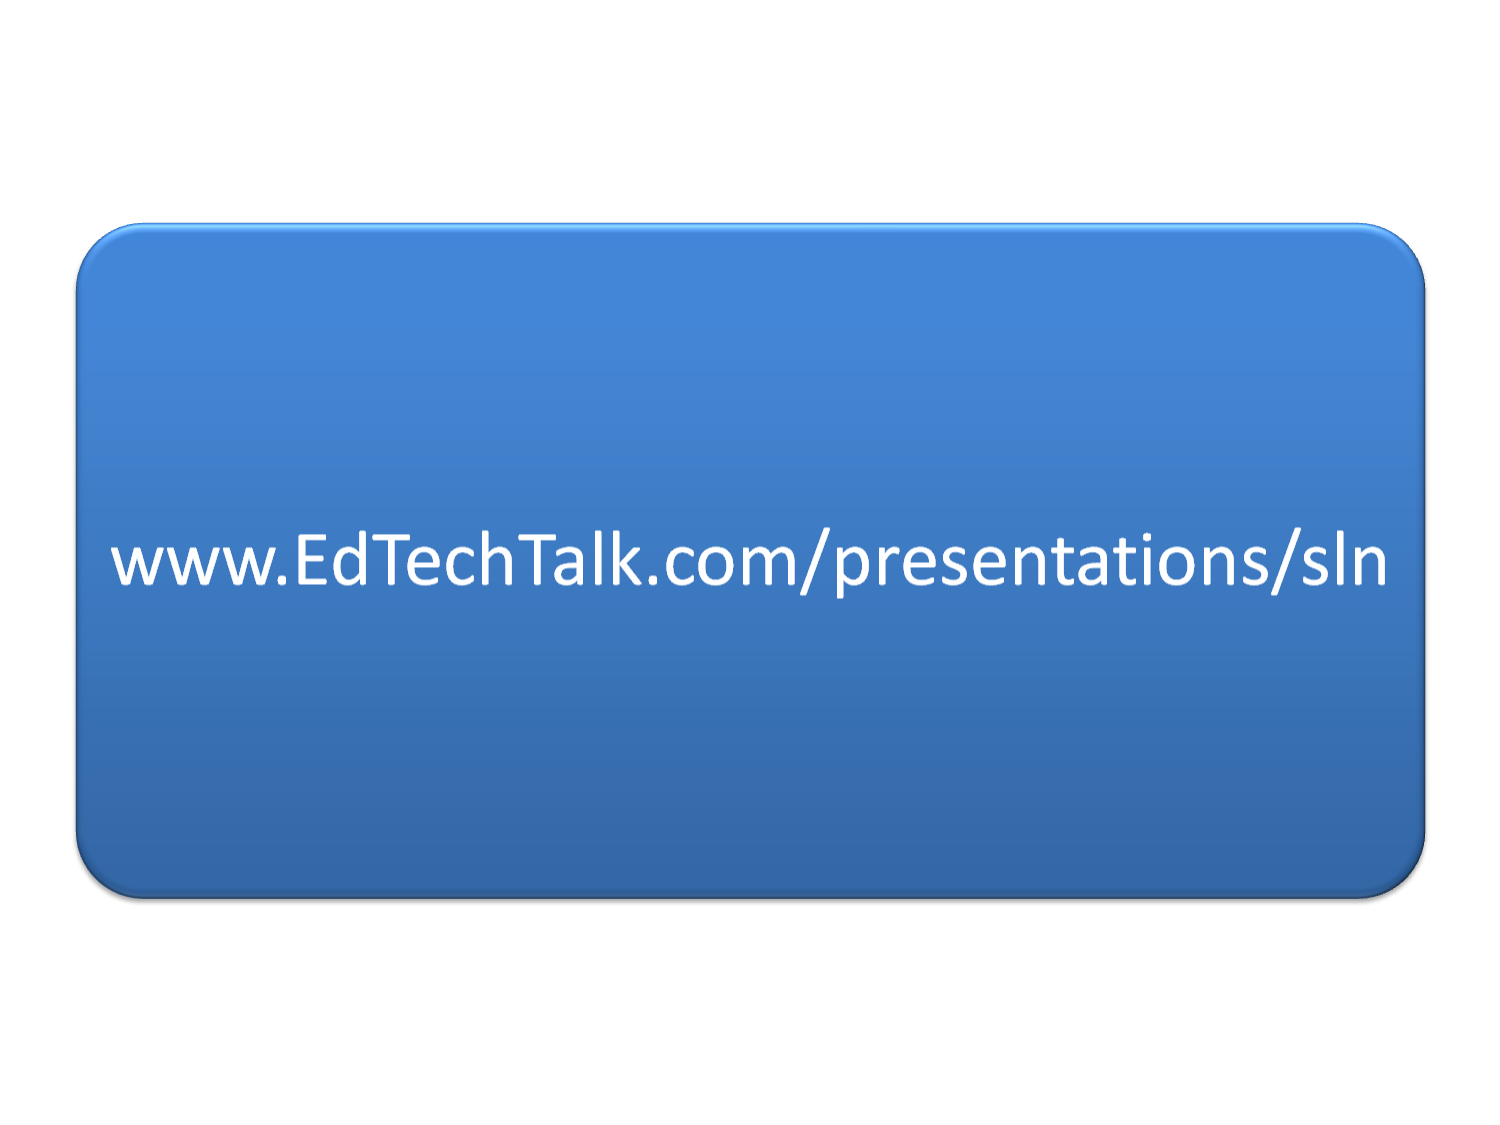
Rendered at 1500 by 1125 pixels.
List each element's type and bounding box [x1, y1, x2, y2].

picture [52, 218, 1448, 968]
